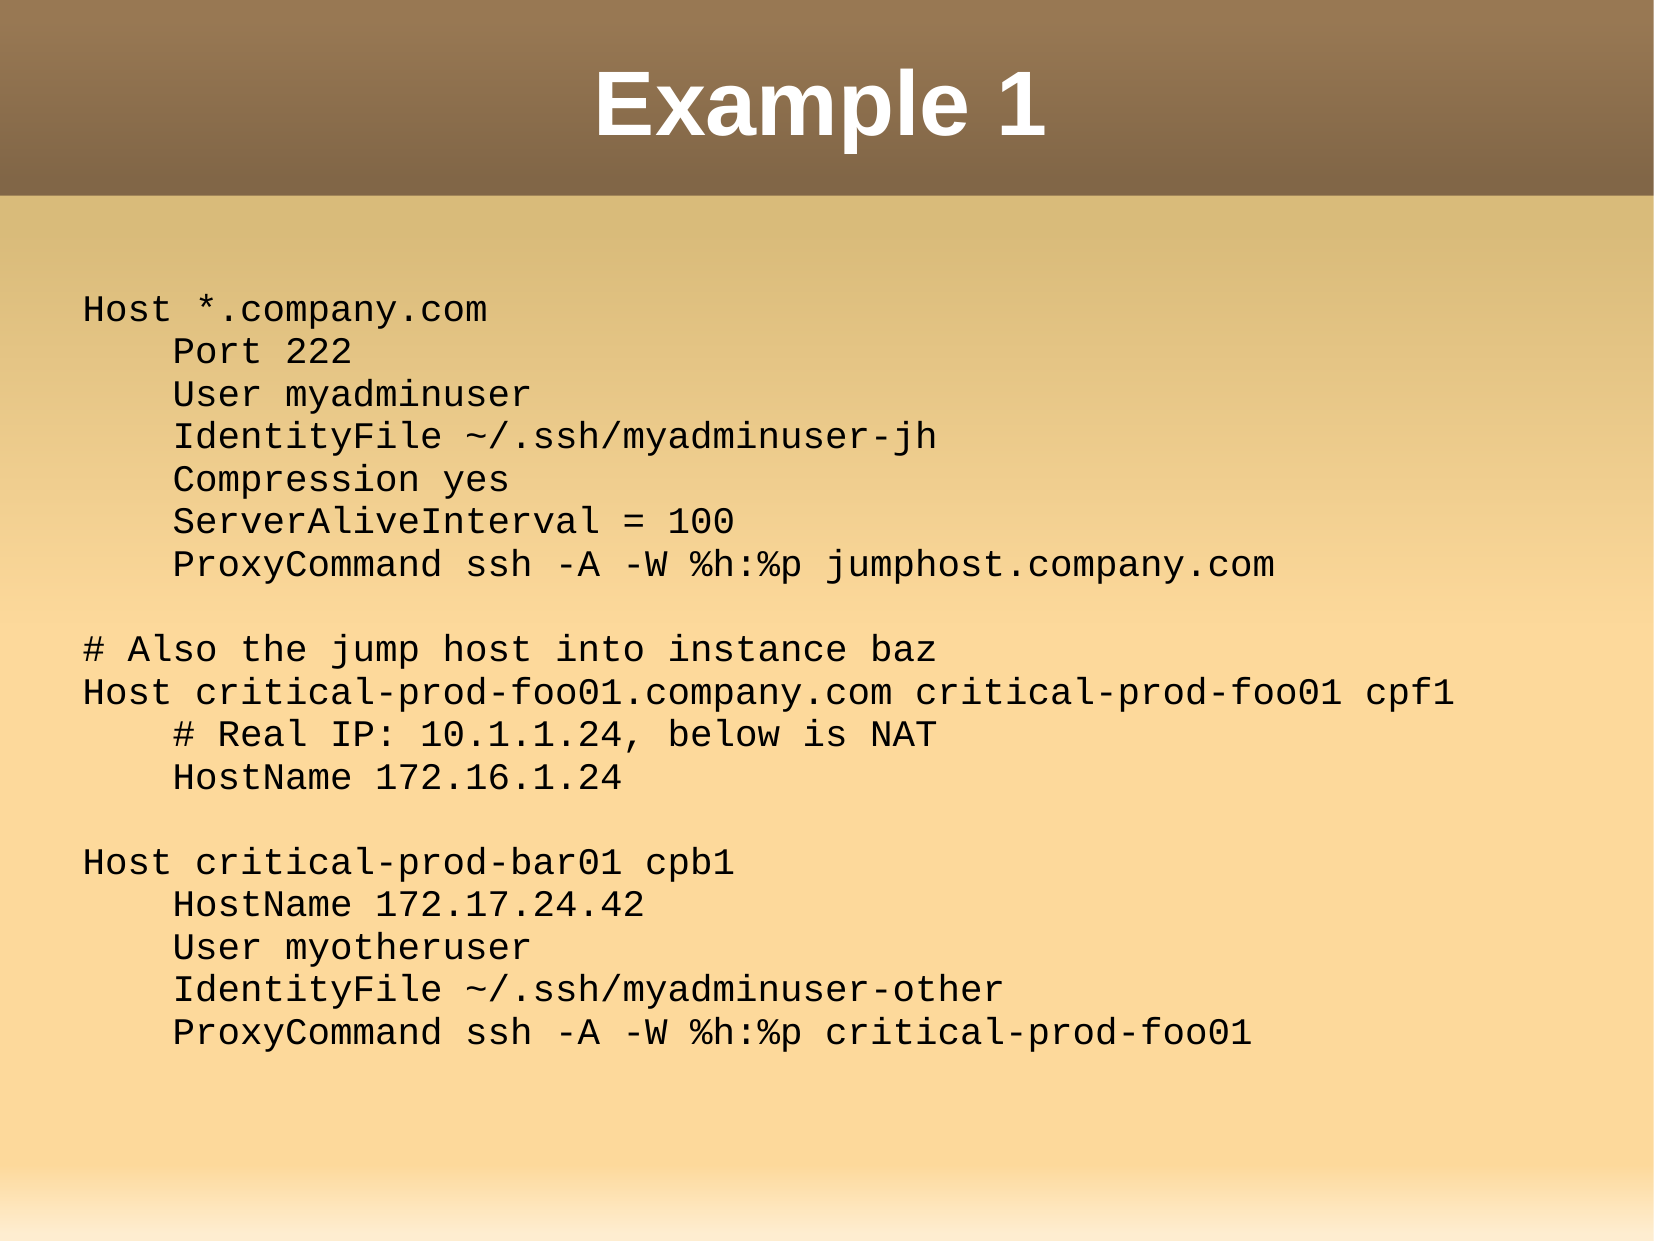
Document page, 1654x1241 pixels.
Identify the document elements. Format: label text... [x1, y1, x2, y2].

list Host *.company.com Port 222 User myadminuser IdentityFile ~/.ssh/myadminuser-jh Compression yes ServerAliveInterval = 100 ProxyCommand ssh -A -W %h:%p jumphost.company.com # Also the jump host into instance baz Host critical-prod-foo01.company.com critical-prod-foo01 cpf1 # Real IP: 10.1.1.24, below is NAT HostName 172.16.1.24 Host critical-prod-bar01 cpb1 HostName 172.17.24.42 User myotheruser IdentityFile ~/.ssh/myadminuser-other ProxyCommand ssh -A -W %h:%p critical-prod-foo01 [82, 290, 1571, 1109]
title Example 1 [76, 0, 1565, 208]
picture [0, 0, 1654, 1241]
